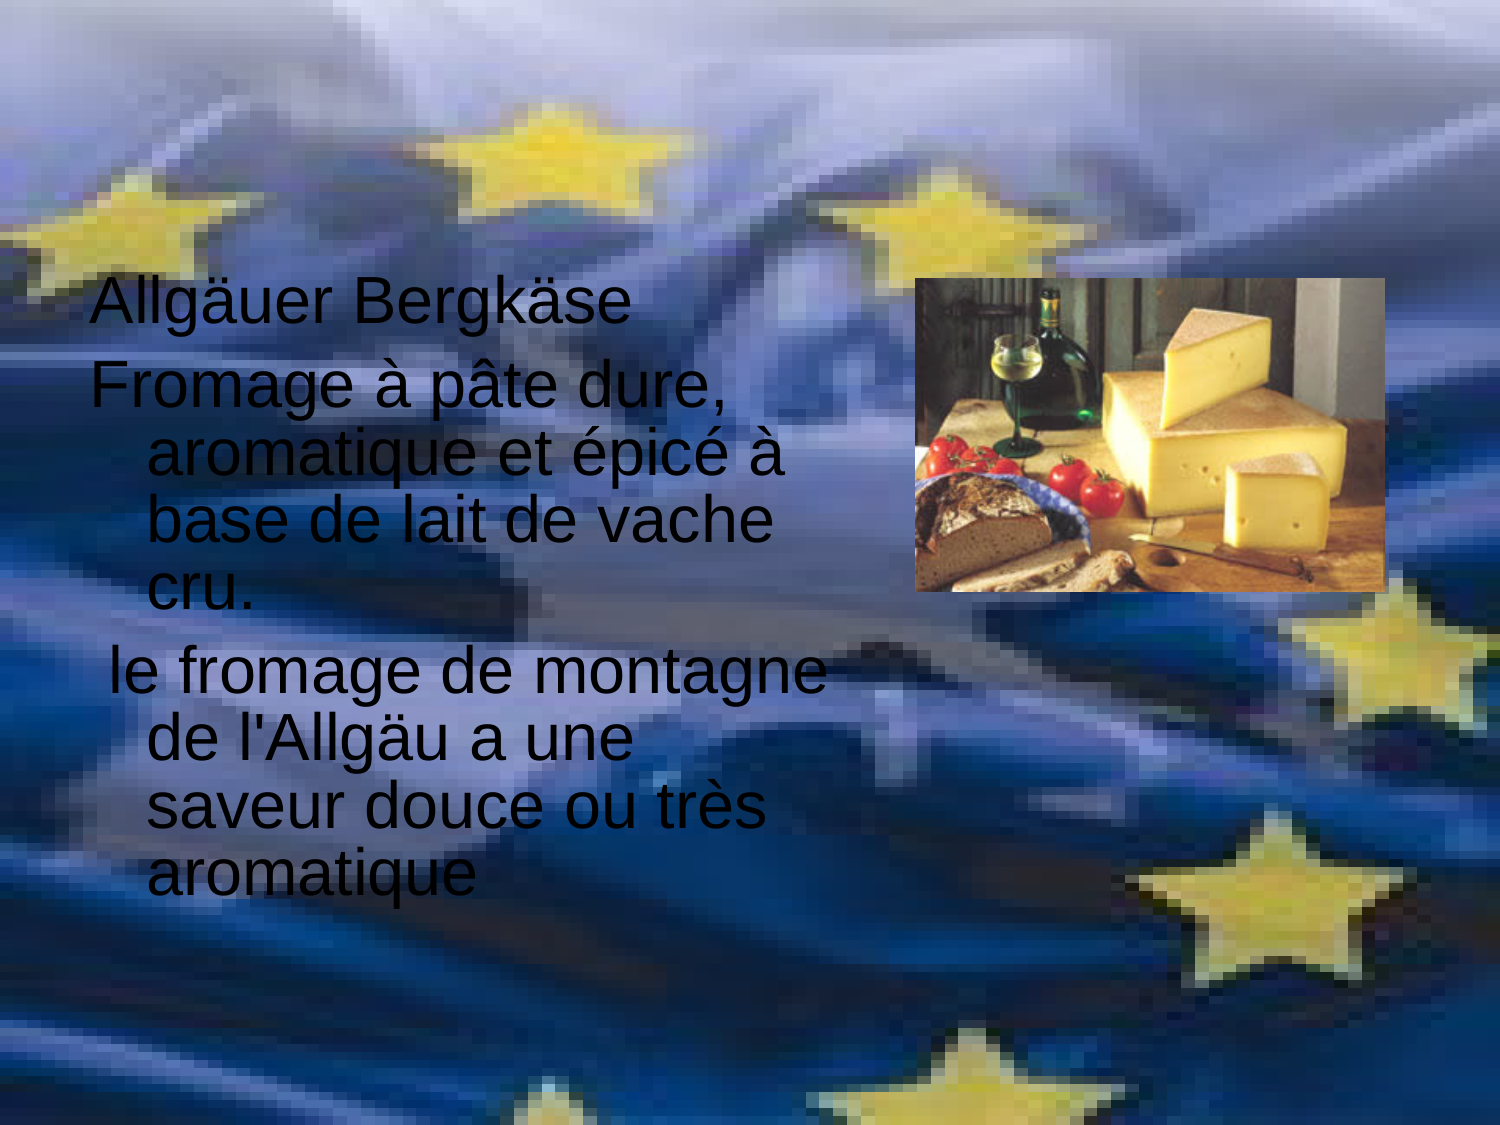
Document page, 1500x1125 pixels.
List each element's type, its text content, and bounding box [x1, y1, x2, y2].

list Allgäuer Bergkäse Fromage à pâte dure, aromatique et épicé à base de lait de vache cru. le fromage de montagne de l'Allgäu a une saveur douce ou très aromatique [75, 262, 869, 1006]
picture [0, 0, 1500, 1125]
